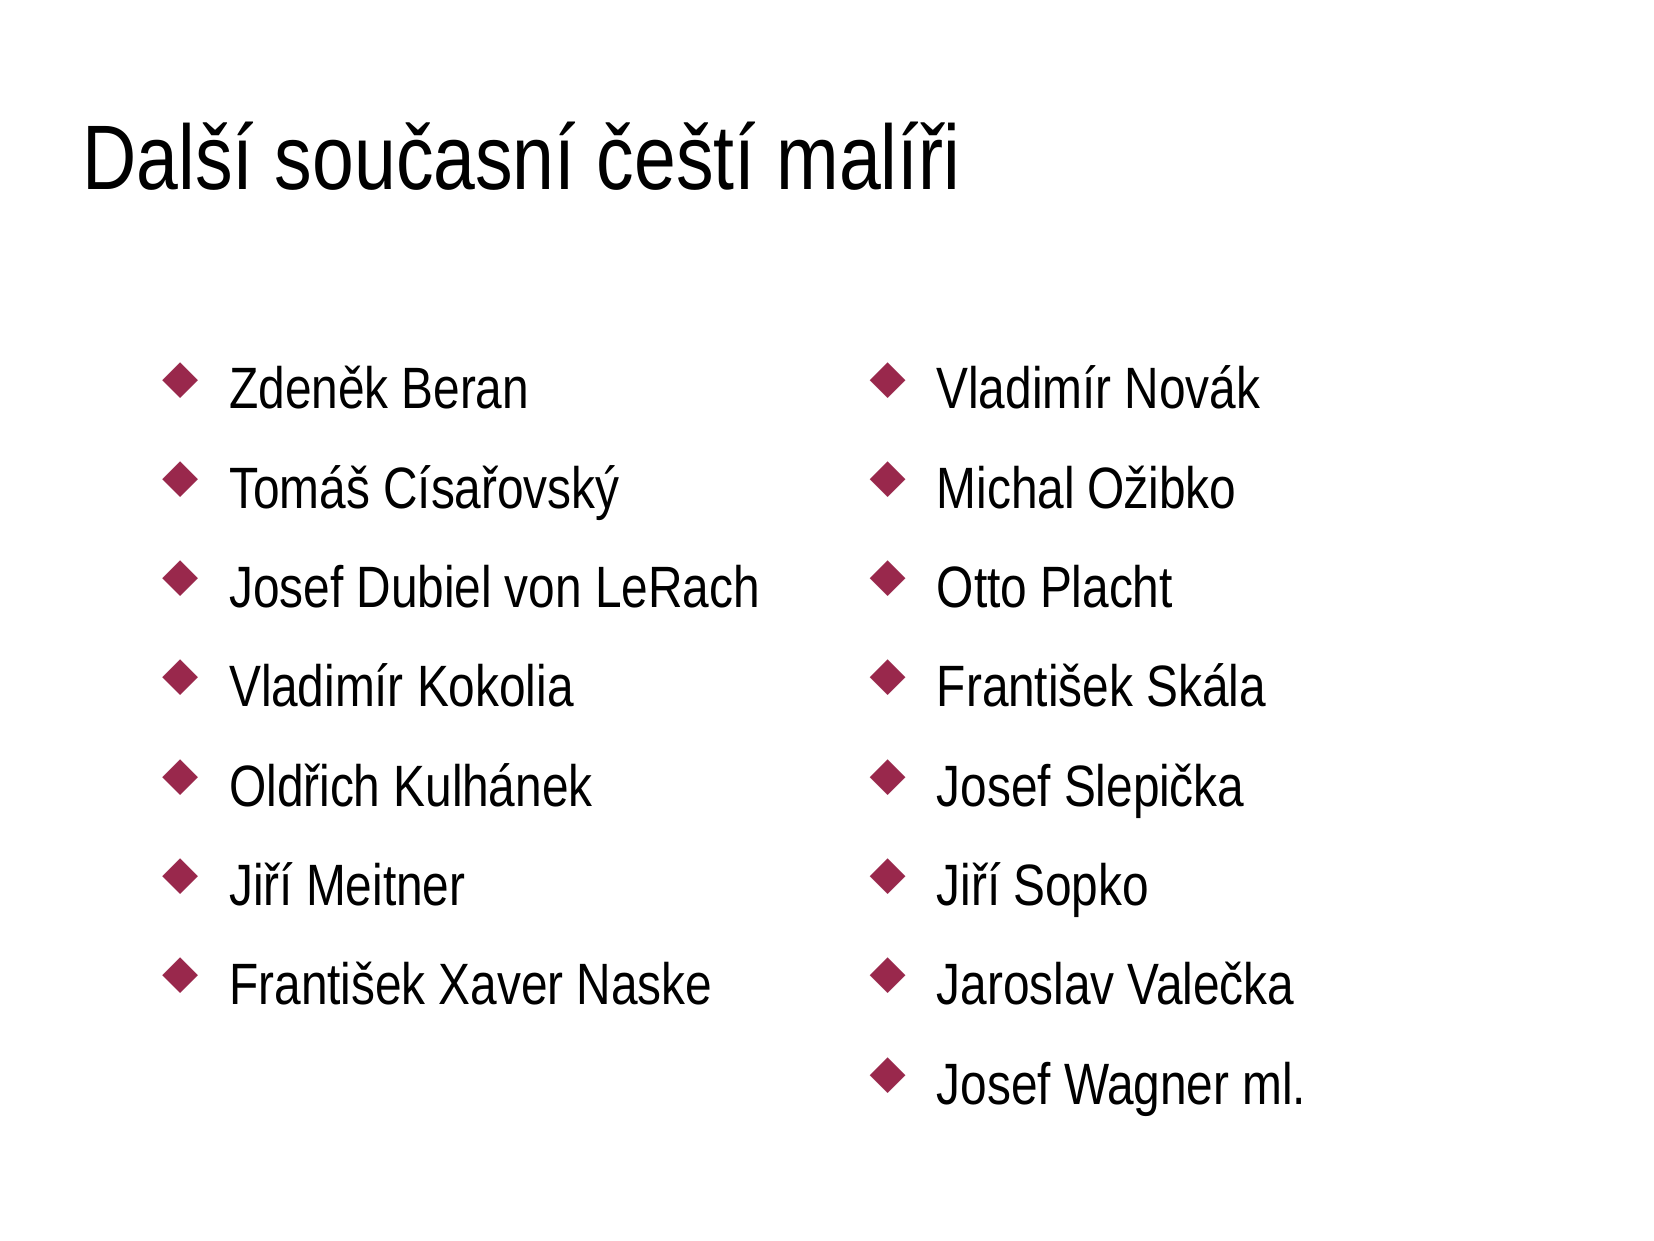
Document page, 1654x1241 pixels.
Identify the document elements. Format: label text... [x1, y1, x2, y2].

list Vladimír Novák Michal Ožibko Otto Placht František Skála Josef Slepička Jiří Sopko Jaroslav Valečka Josef Wagner ml. [842, 350, 1517, 1184]
list Zdeněk Beran Tomáš Císařovský Josef Dubiel von LeRach Vladimír Kokolia Oldřich Kulhánek Jiří Meitner František Xaver Naske [134, 350, 809, 1118]
title Další současní čeští malíři [82, 49, 1571, 257]
